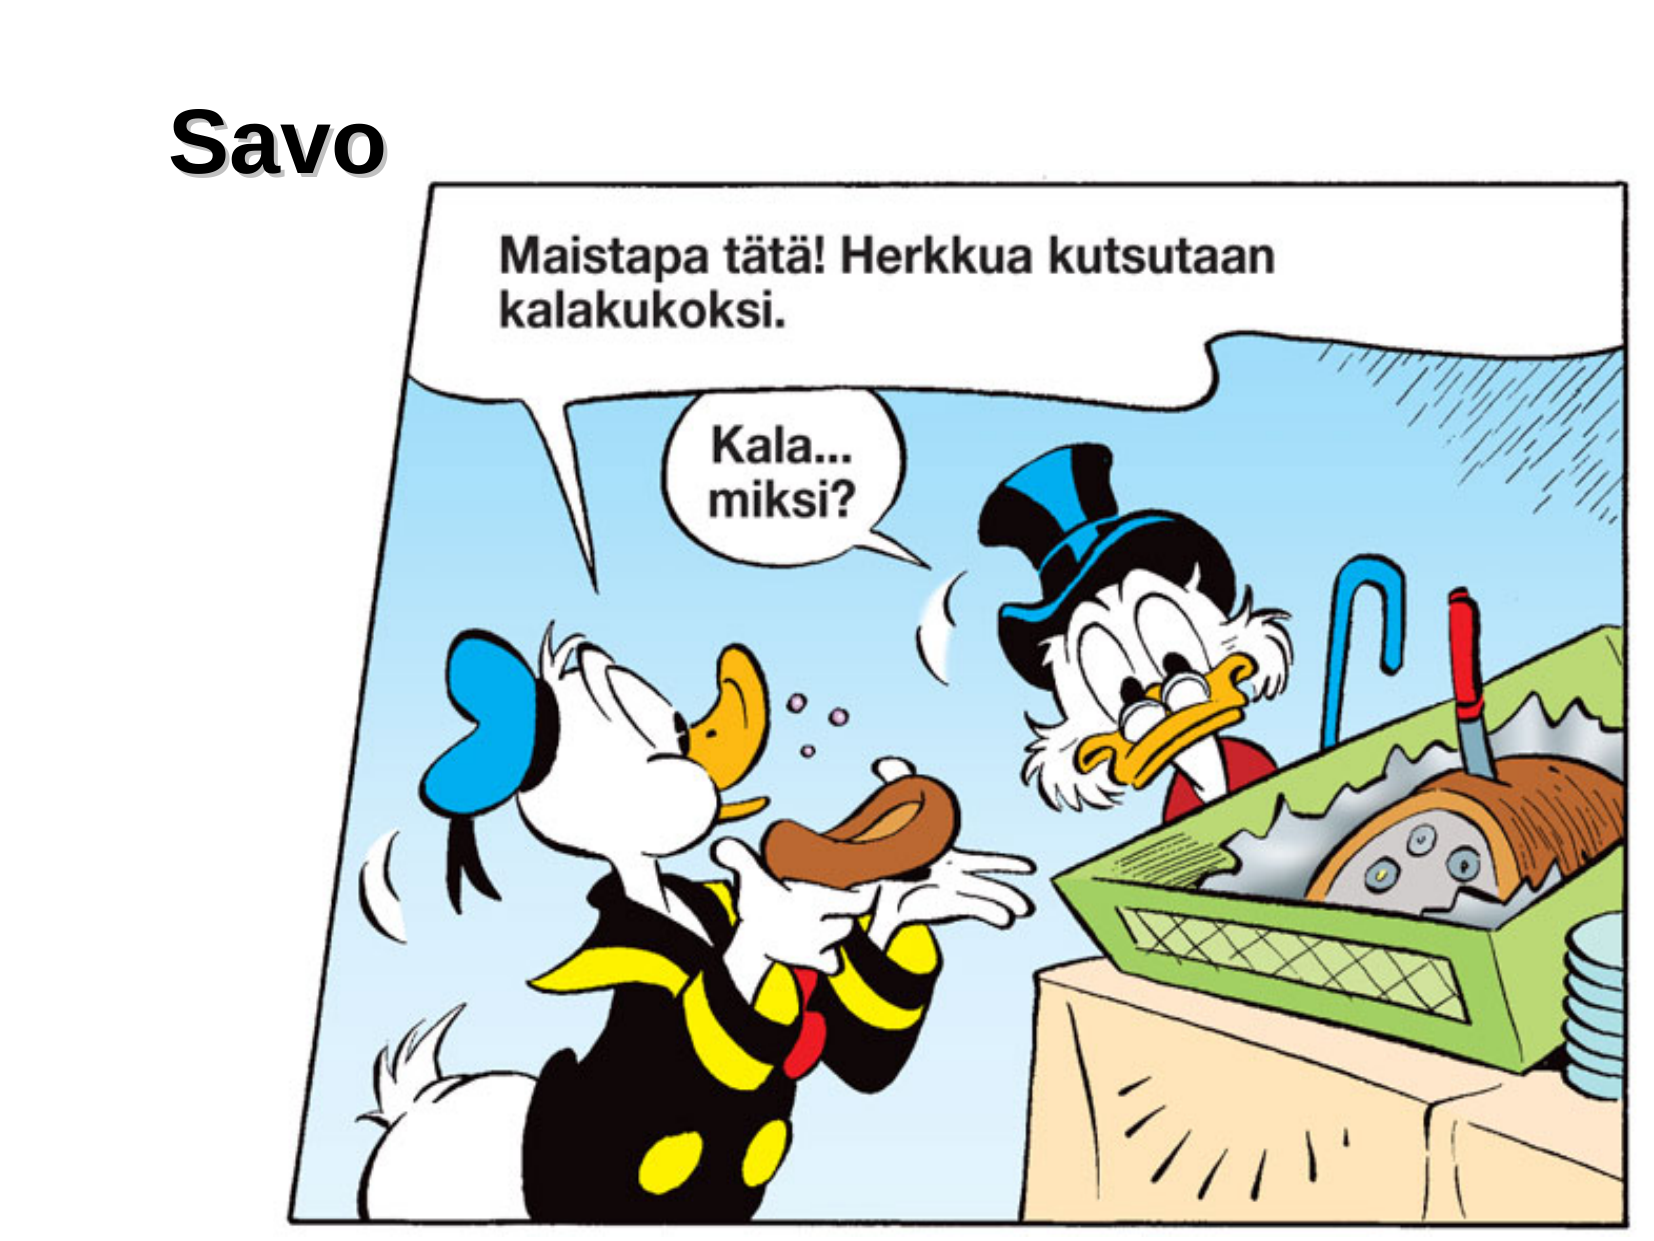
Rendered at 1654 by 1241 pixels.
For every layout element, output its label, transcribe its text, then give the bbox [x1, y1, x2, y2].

text_box Savo [0, 26, 521, 248]
picture [273, 169, 1641, 1237]
